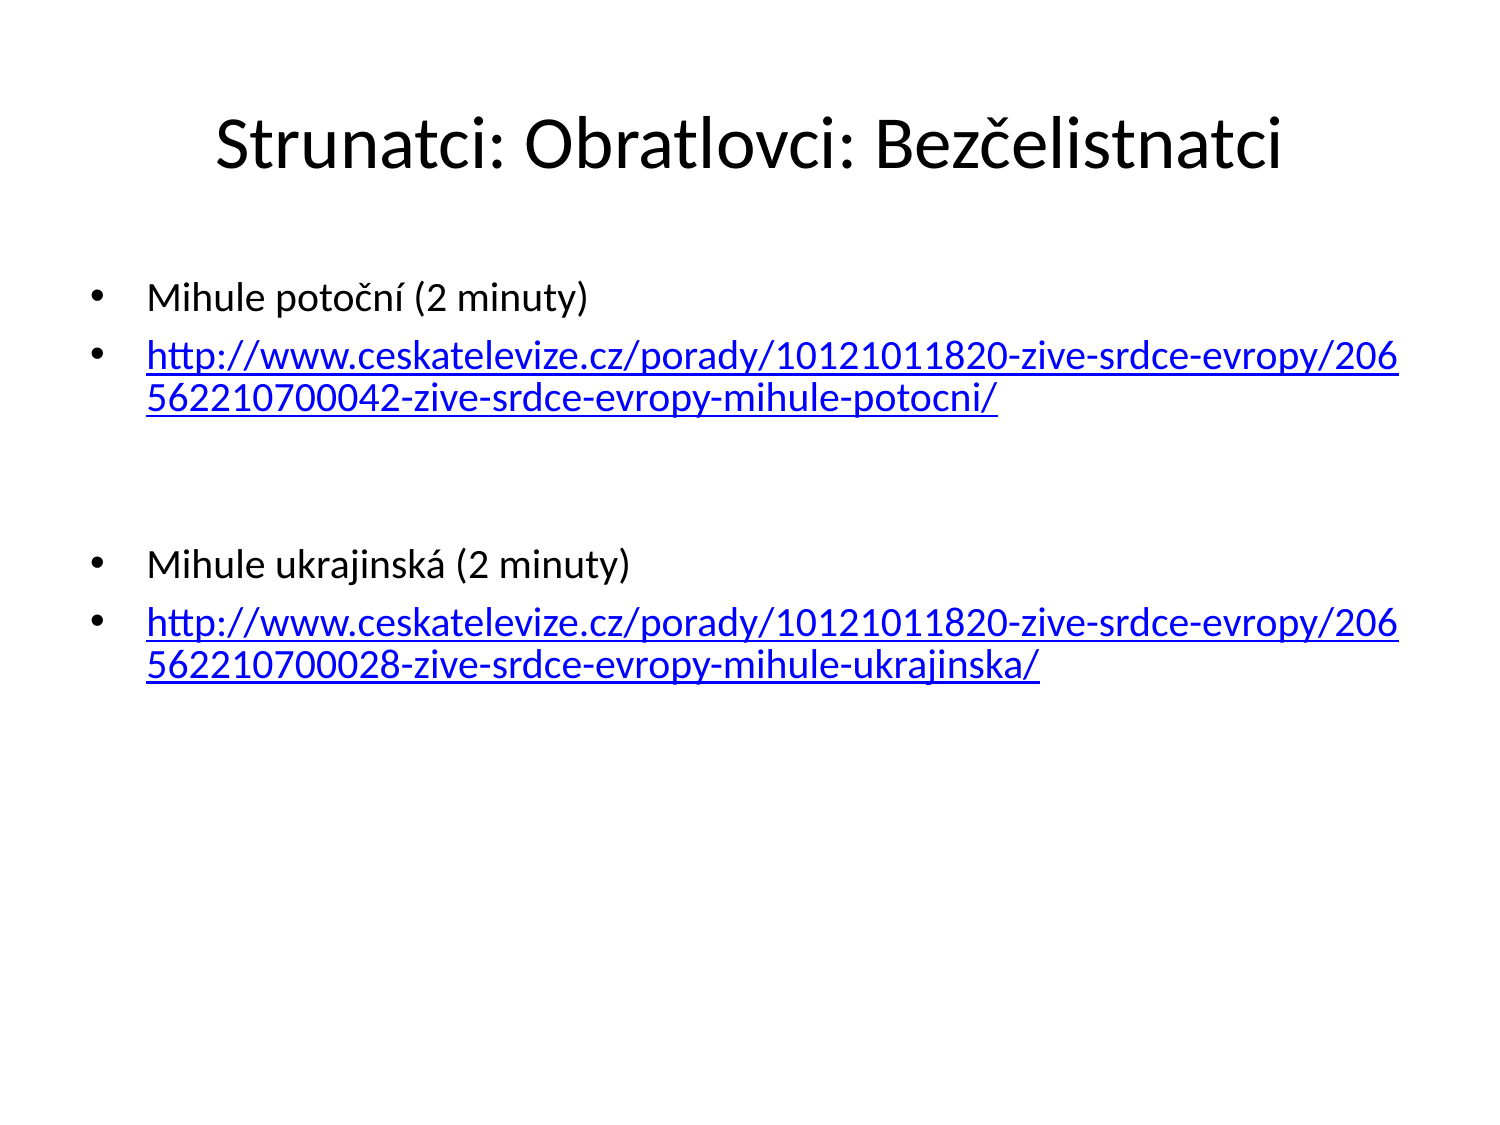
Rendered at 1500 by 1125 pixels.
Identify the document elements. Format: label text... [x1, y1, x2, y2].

list Mihule potoční (2 minuty) http://www.ceskatelevize.cz/porady/10121011820-zive-srdce-evropy/206562210700042-zive-srdce-evropy-mihule-potocni/ Mihule ukrajinská (2 minuty) http://www.ceskatelevize.cz/porady/10121011820-zive-srdce-evropy/206562210700028-zive-srdce-evropy-mihule-ukrajinska/ [75, 262, 1425, 1005]
title Strunatci: Obratlovci: Bezčelistnatci [75, 45, 1425, 233]
